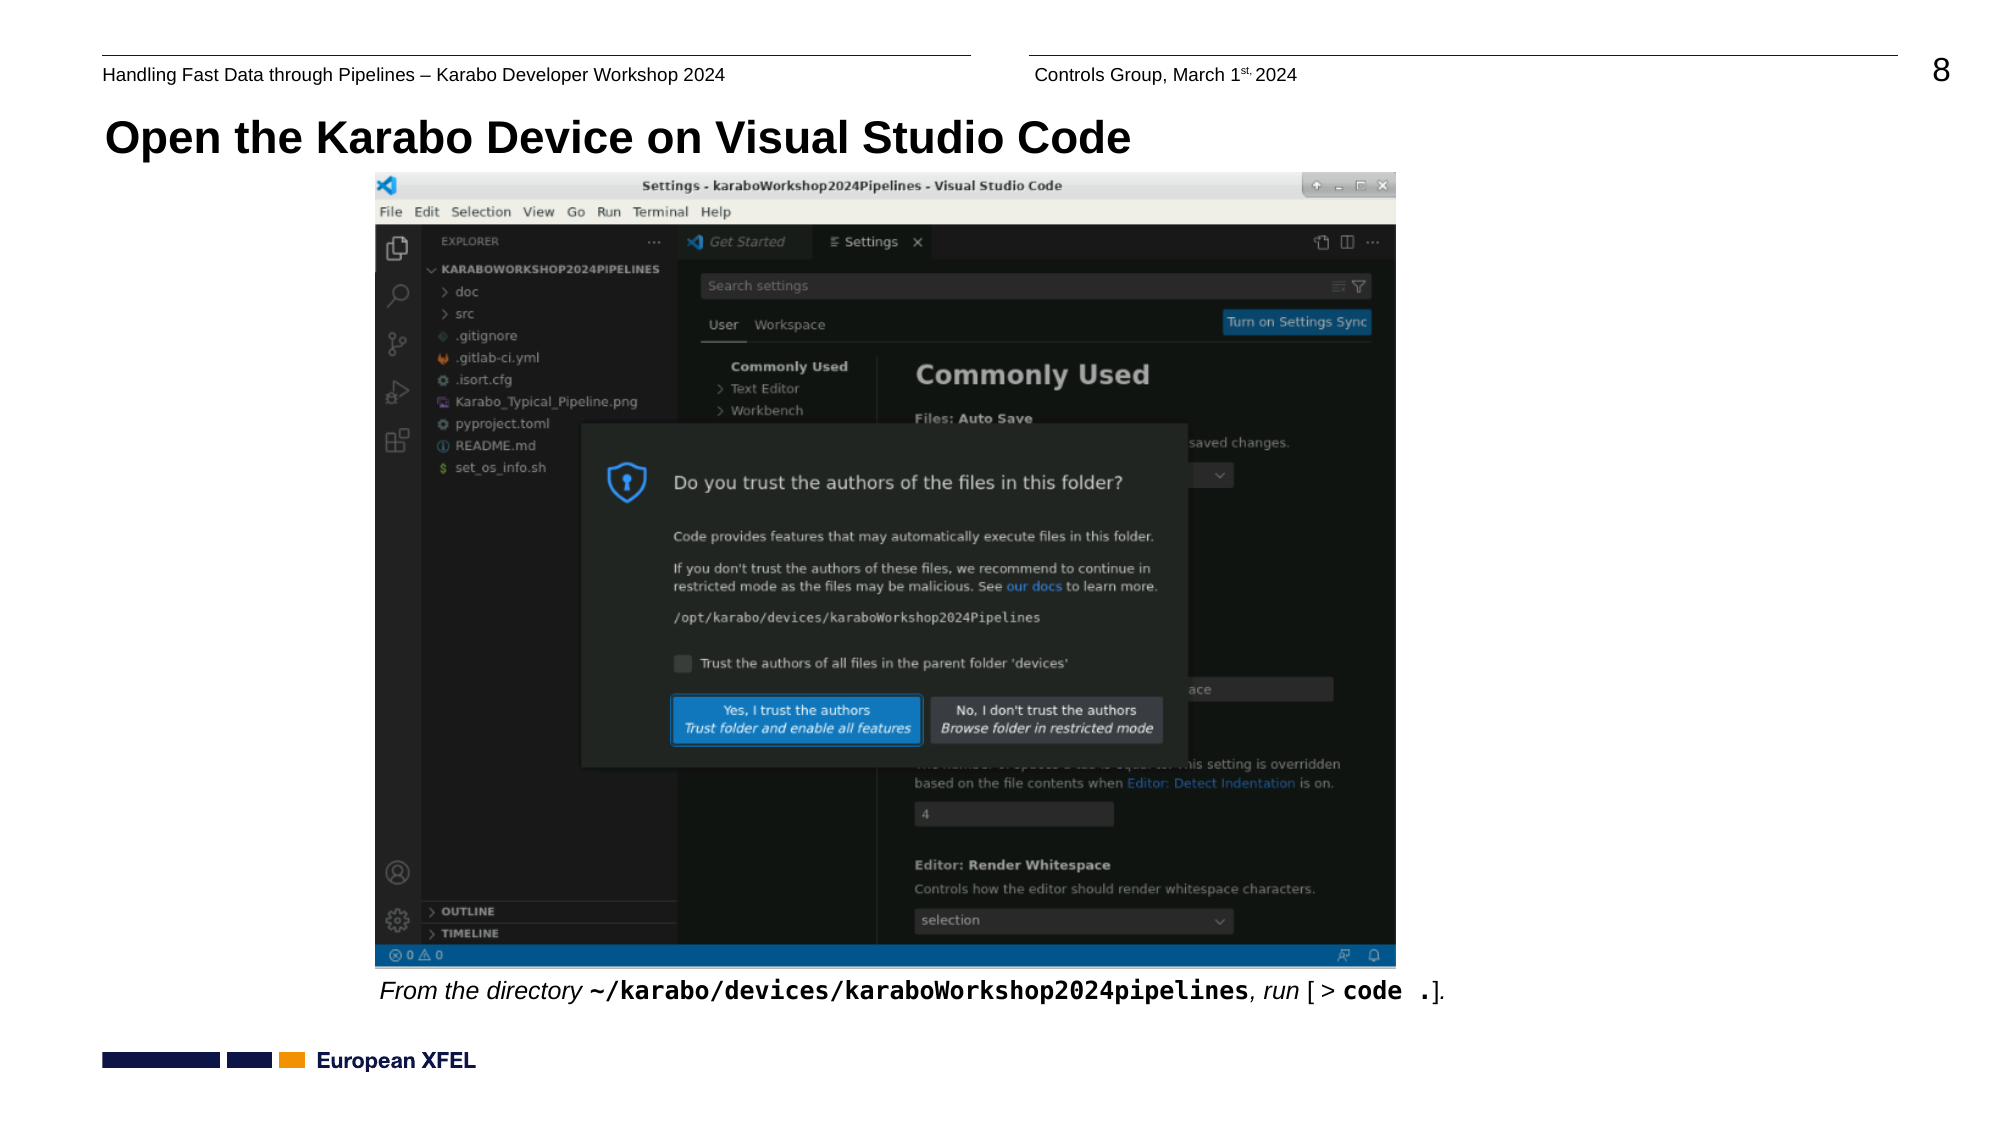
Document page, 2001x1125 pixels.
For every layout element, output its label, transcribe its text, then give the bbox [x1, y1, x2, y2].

text_box From the directory ~/karabo/devices/karaboWorkshop2024pipelines, run [ > code .]. [364, 968, 1470, 1017]
picture [375, 172, 1396, 969]
text_box Open the Karabo Device on Visual Studio Code [90, 104, 1148, 172]
